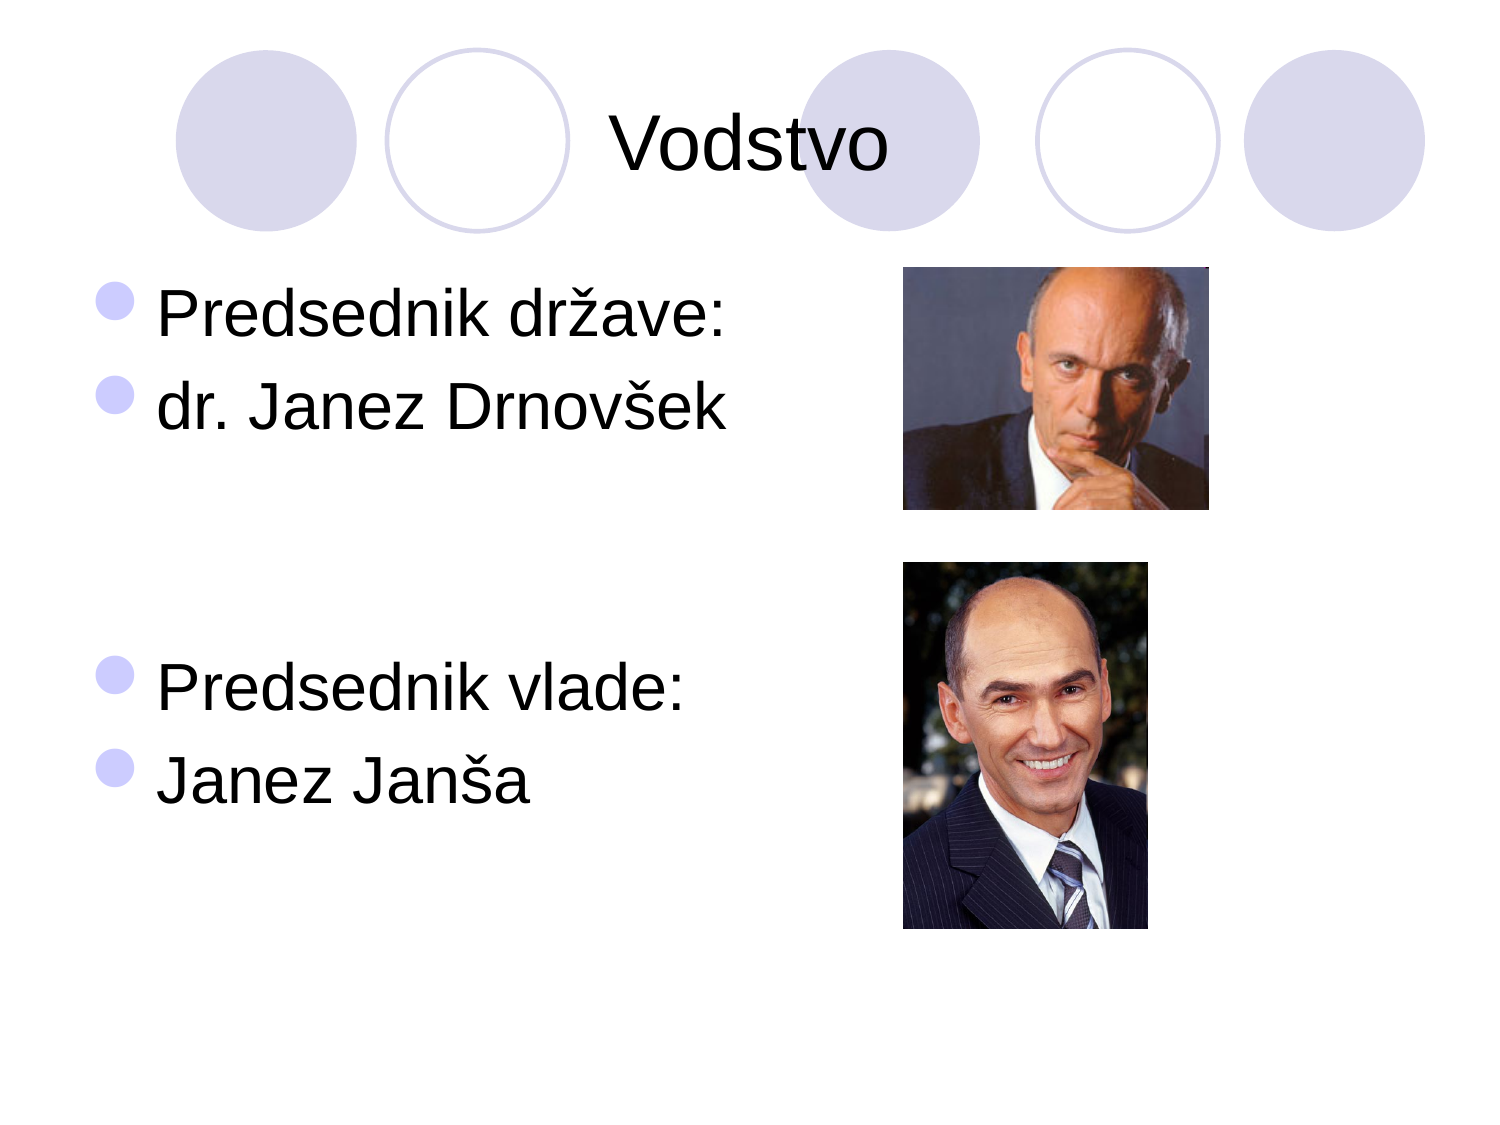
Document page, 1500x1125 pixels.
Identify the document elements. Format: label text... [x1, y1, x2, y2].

title Vodstvo [75, 45, 1425, 233]
picture [903, 562, 1148, 929]
list Predsednik države: dr. Janez Drnovšek Predsednik vlade: Janez Janša [75, 262, 1425, 1006]
picture [903, 267, 1209, 510]
